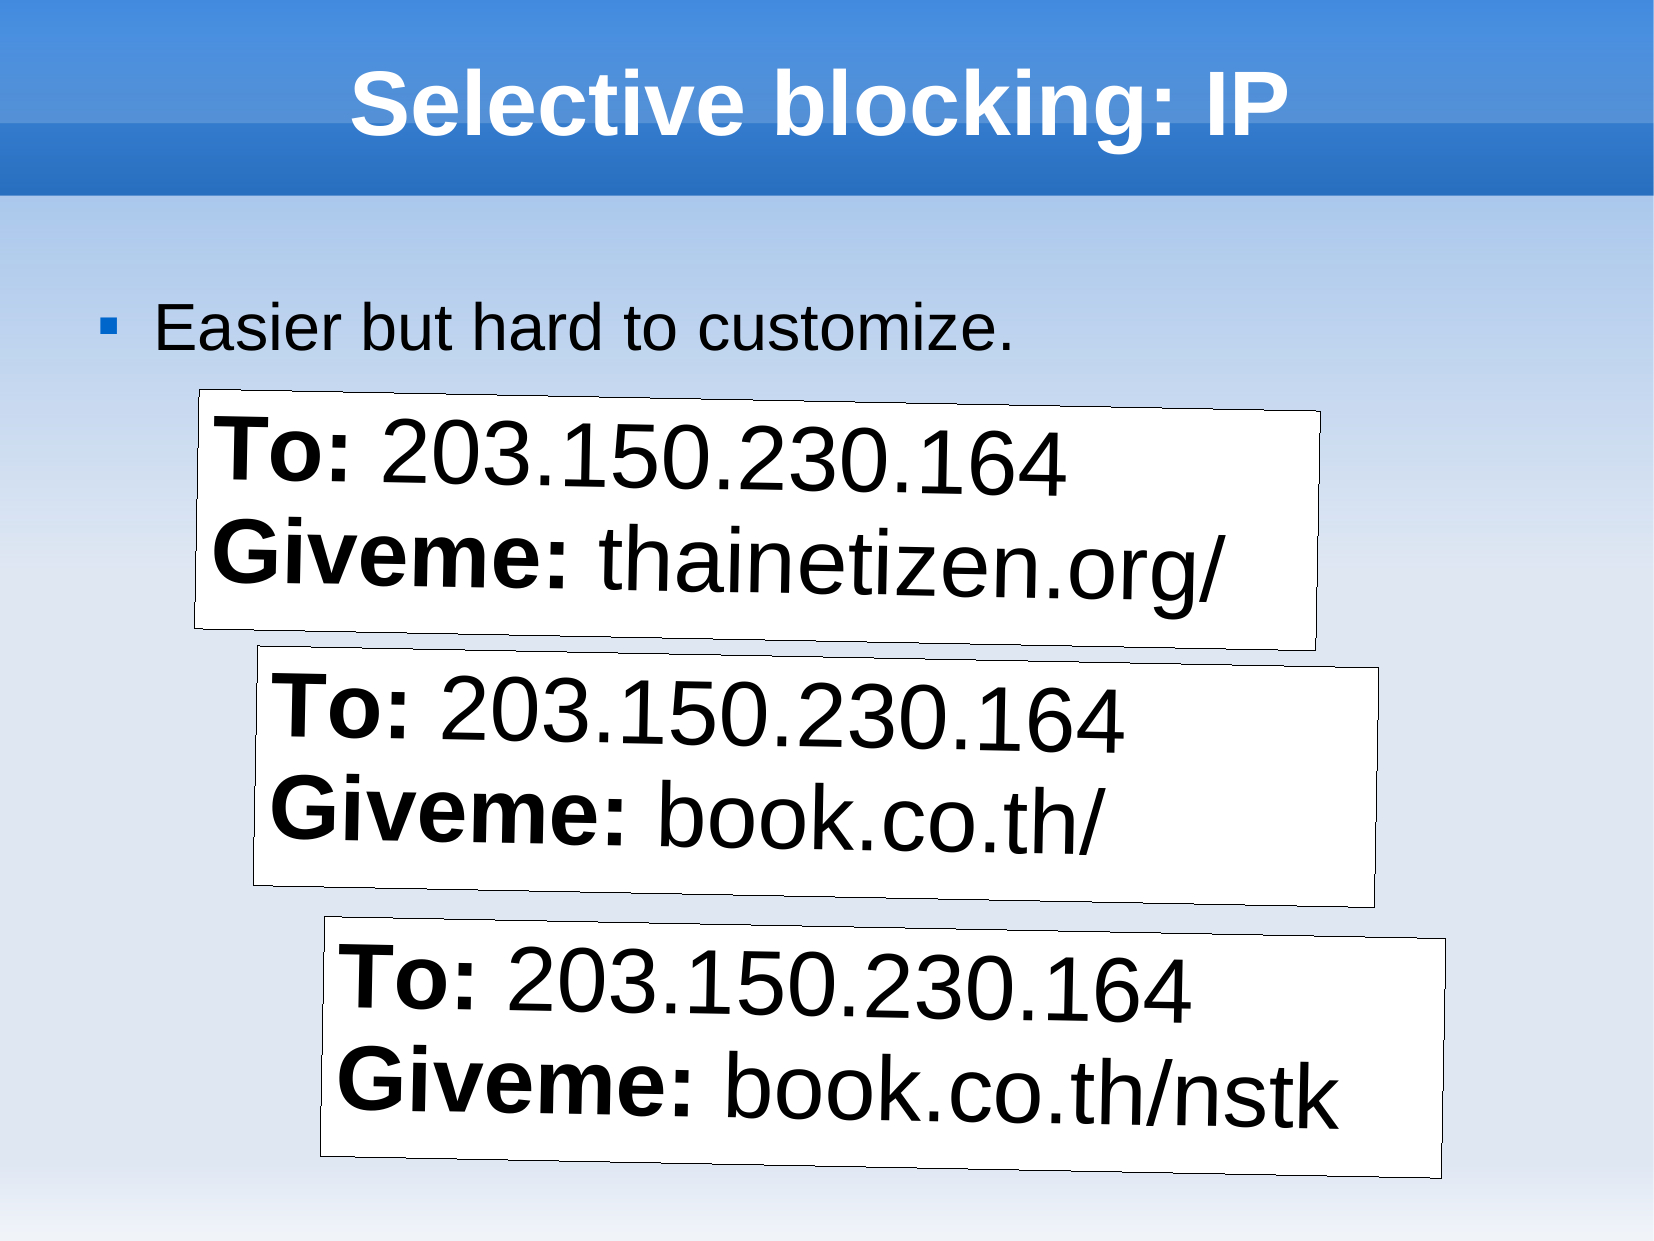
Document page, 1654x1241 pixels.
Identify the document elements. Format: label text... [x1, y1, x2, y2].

list Easier but hard to customize. [82, 290, 1571, 1109]
text_box To: 203.150.230.164 Giveme: book.co.th/nstk [320, 916, 1446, 1179]
text_box To: 203.150.230.164 Giveme: book.co.th/ [253, 645, 1379, 908]
text_box To: 203.150.230.164 Giveme: thainetizen.org/ [194, 389, 1321, 651]
picture [0, 0, 1654, 1241]
title Selective blocking: IP [76, 0, 1565, 208]
